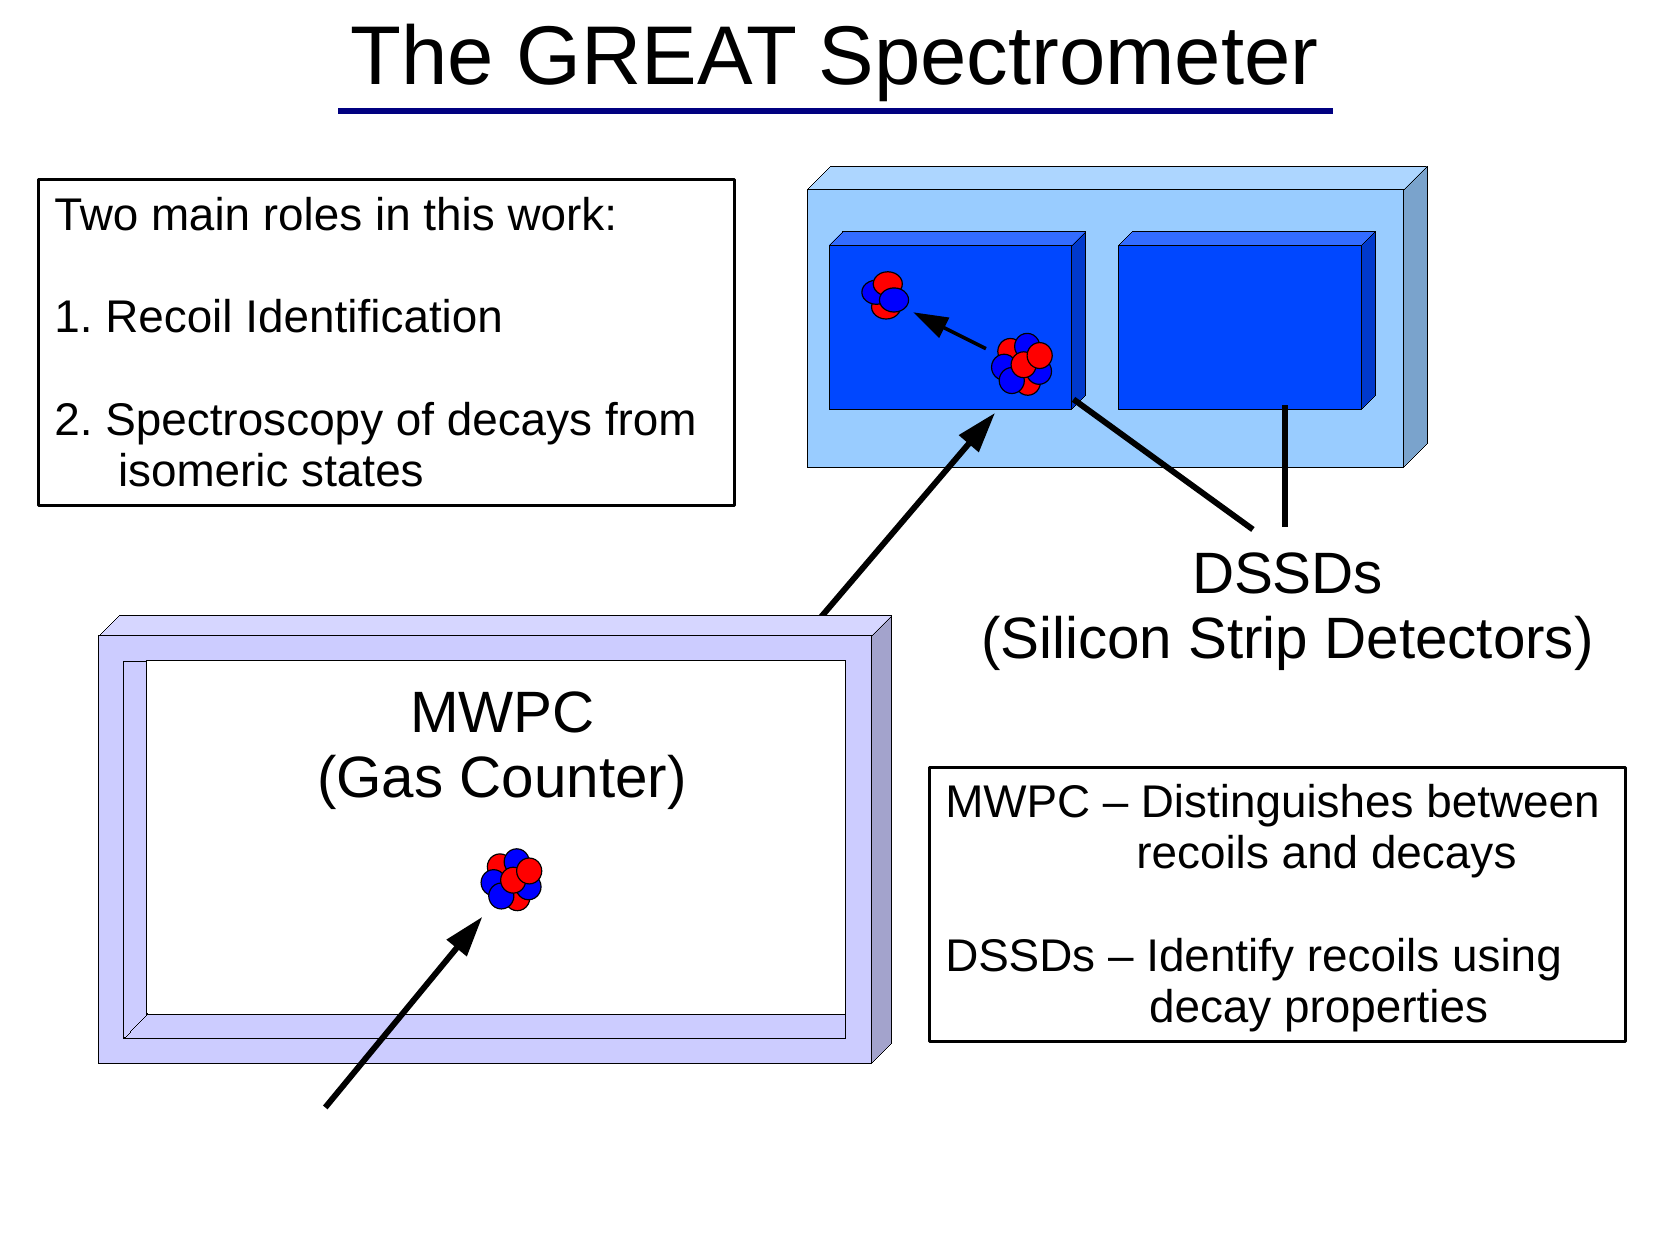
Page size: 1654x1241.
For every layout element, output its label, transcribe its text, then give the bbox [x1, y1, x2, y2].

text_box [807, 166, 1428, 468]
text_box [98, 615, 892, 1064]
text_box MWPC (Gas Counter) [191, 671, 813, 817]
text_box Two main roles in this work: Recoil Identification Spectroscopy of decays from isomeric states [38, 179, 735, 506]
text_box DSSDs (Silicon Strip Detectors) [962, 533, 1613, 695]
text_box The GREAT Spectrometer [55, 2, 1615, 123]
text_box MWPC – Distinguishes between recoils and decays DSSDs – Identify recoils using decay properties [929, 767, 1626, 1042]
